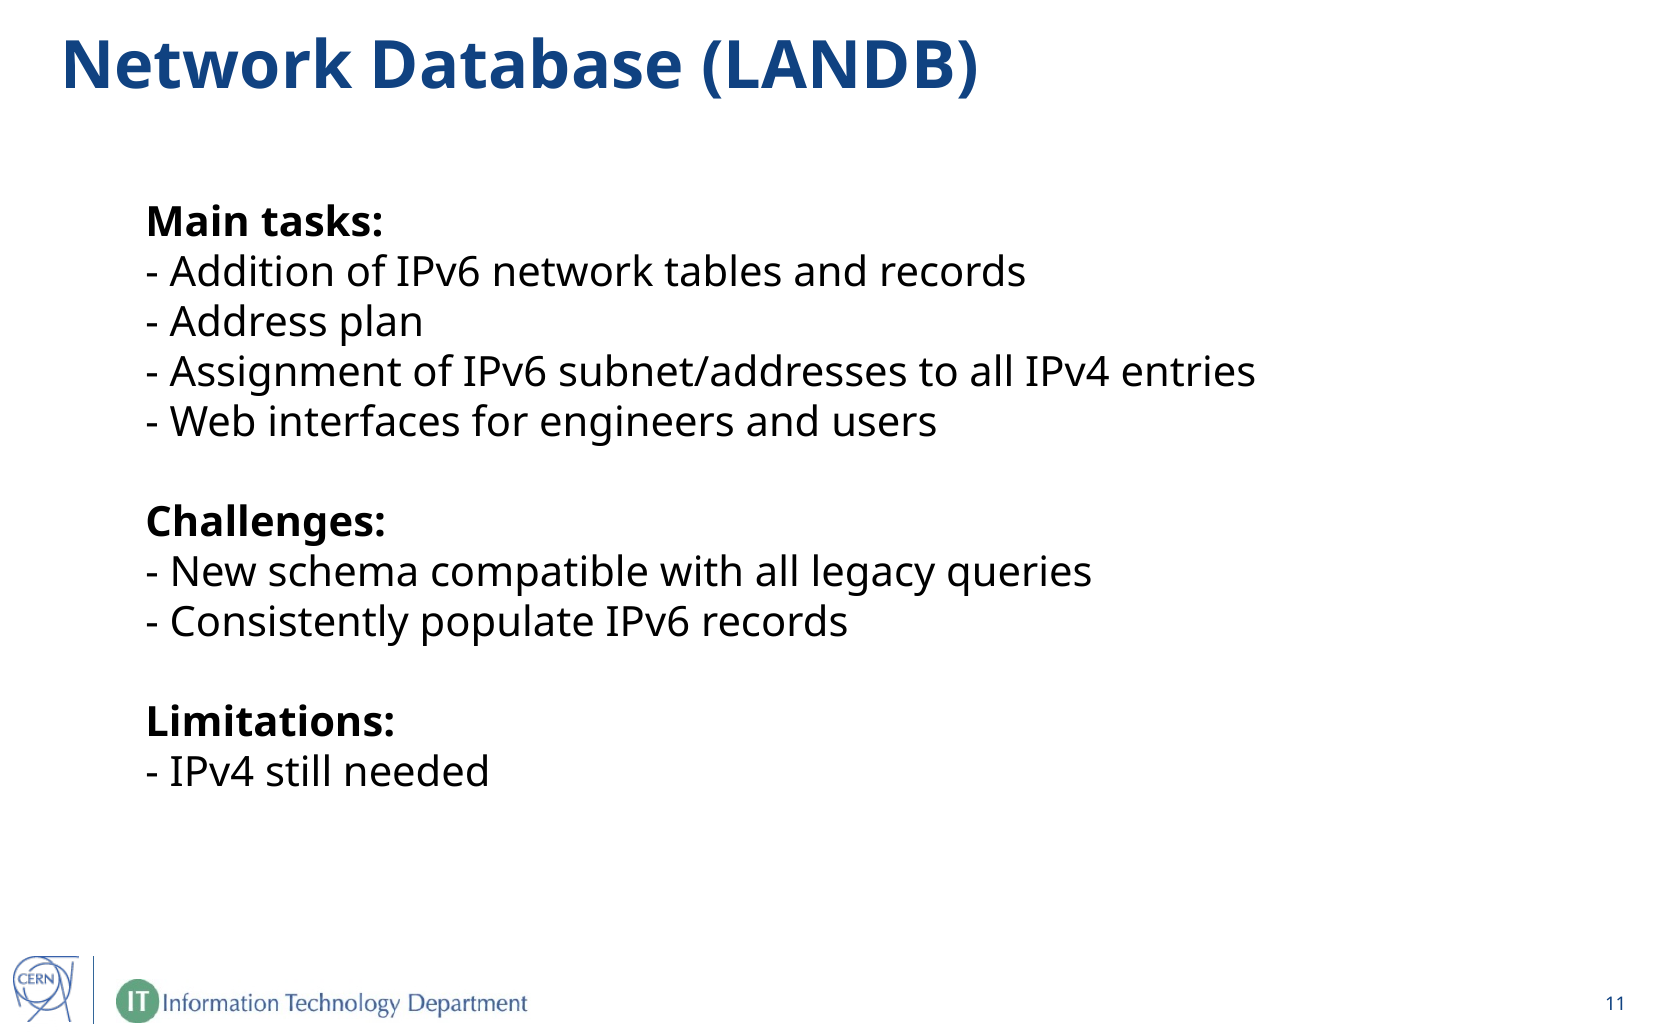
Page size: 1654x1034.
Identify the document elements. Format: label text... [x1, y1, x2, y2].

text_box Main tasks: - Addition of IPv6 network tables and records - Address plan - Assignment of IPv6 subnet/addresses to all IPv4 entries - Web interfaces for engineers and users Challenges: - New schema compatible with all legacy queries - Consistently populate IPv6 records Limitations: - IPv4 still needed [130, 187, 1450, 633]
picture [116, 979, 788, 1023]
title Network Database (LANDB) [60, 0, 1528, 138]
picture [13, 956, 79, 1032]
